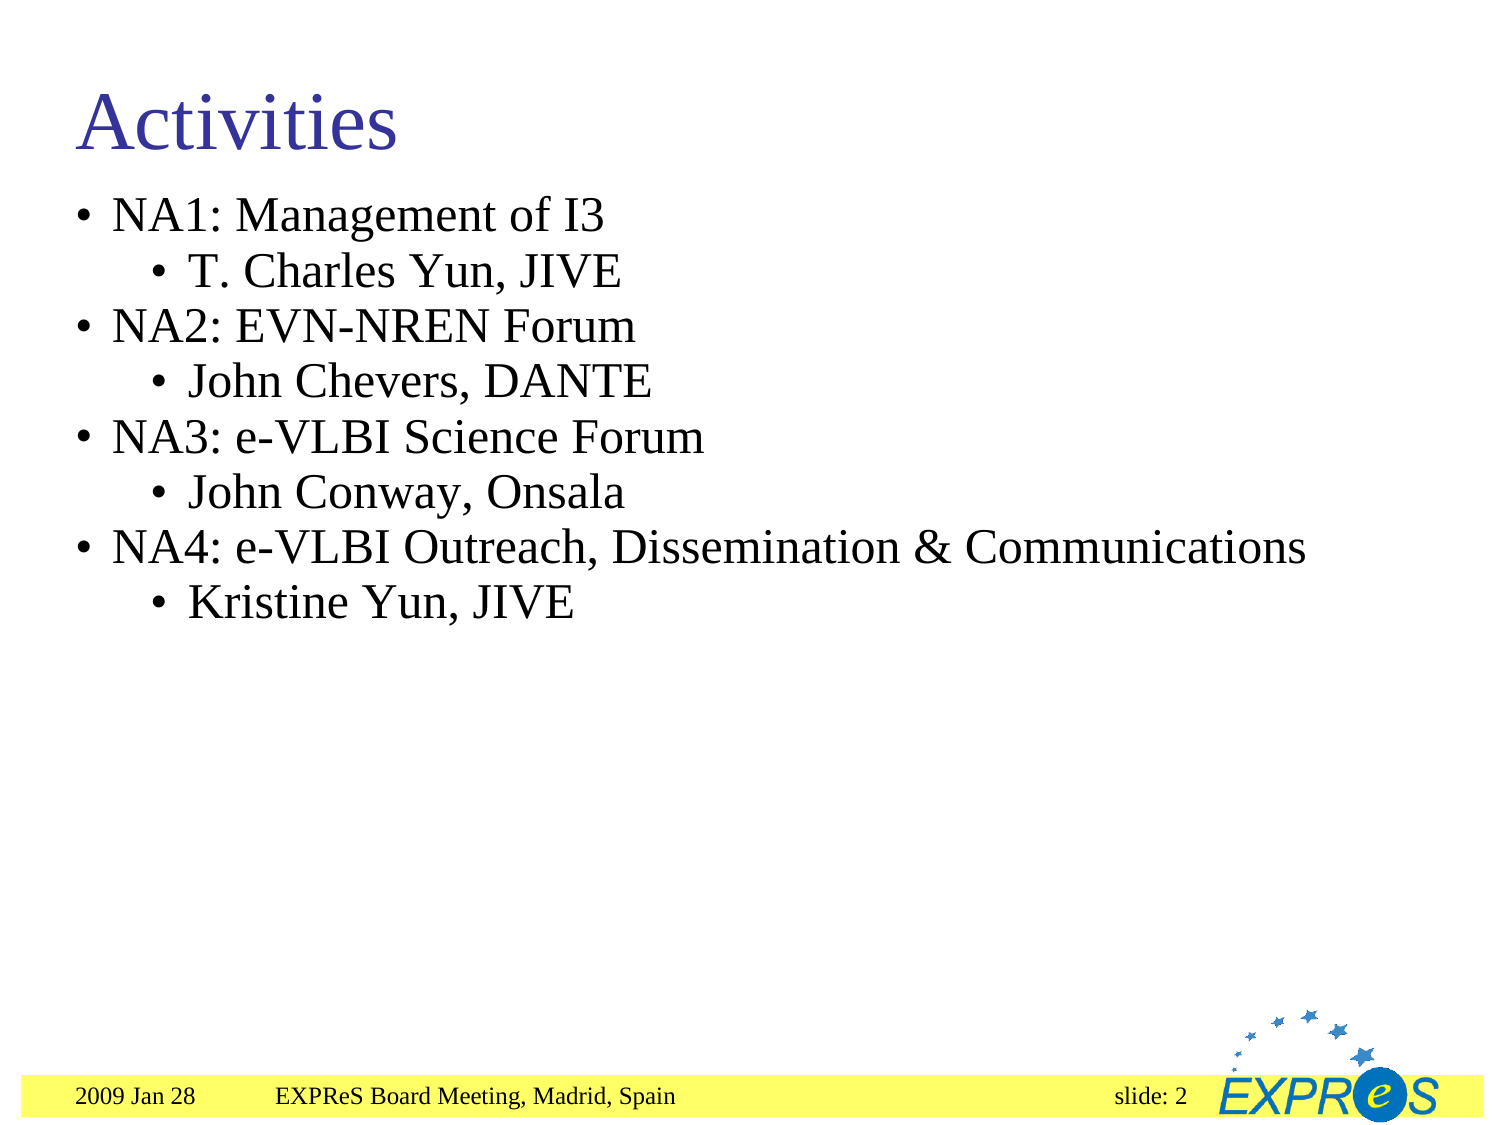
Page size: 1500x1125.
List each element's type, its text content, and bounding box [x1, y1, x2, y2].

picture [21, 1006, 1500, 1125]
title Activities [75, 75, 1426, 168]
list NA1: Management of I3 T. Charles Yun, JIVE NA2: EVN-NREN Forum John Chevers, DANTE NA3: e-VLBI Science Forum John Conway, Onsala NA4: e-VLBI Outreach, Dissemination & Communications Kristine Yun, JIVE [75, 187, 1426, 1023]
